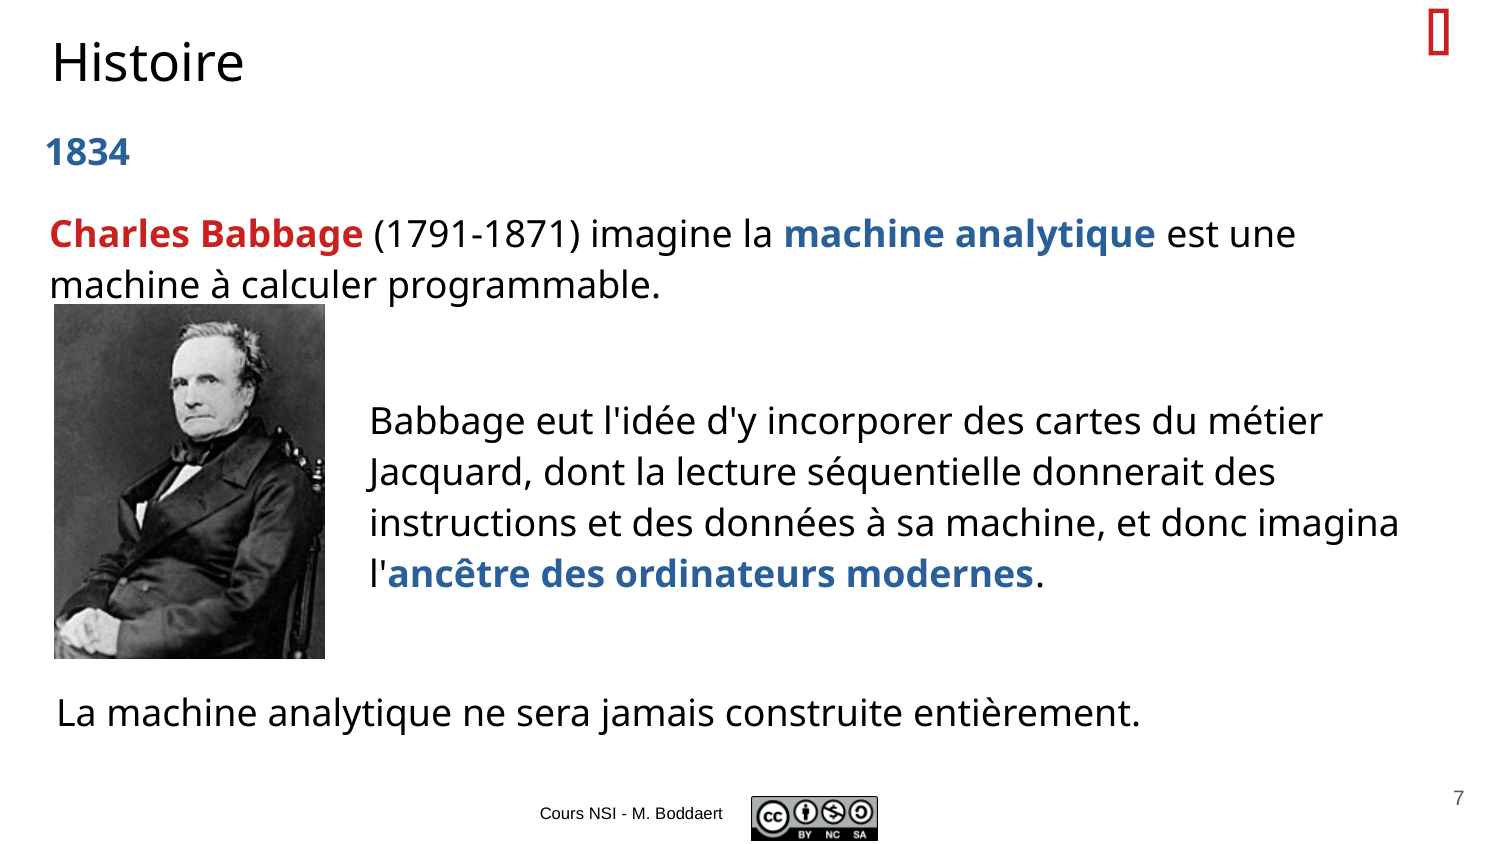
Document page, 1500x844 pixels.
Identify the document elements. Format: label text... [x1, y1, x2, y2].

title Histoire [51, 13, 1449, 108]
picture [751, 796, 878, 841]
text_box 1834 [29, 120, 1477, 178]
slide_number <numéro> [1389, 764, 1480, 830]
text_box Charles Babbage (1791-1871) imagine la machine analytique est une machine à calculer programmable. [34, 200, 1424, 303]
picture [54, 304, 325, 659]
text_box  [1412, 0, 1500, 90]
text_box Babbage eut l'idée d'y incorporer des cartes du métier Jacquard, dont la lecture séquentielle donnerait des instructions et des données à sa machine, et donc imagina l'ancêtre des ordinateurs modernes. [354, 387, 1498, 577]
text_box La machine analytique ne sera jamais construite entièrement. [41, 678, 1477, 781]
